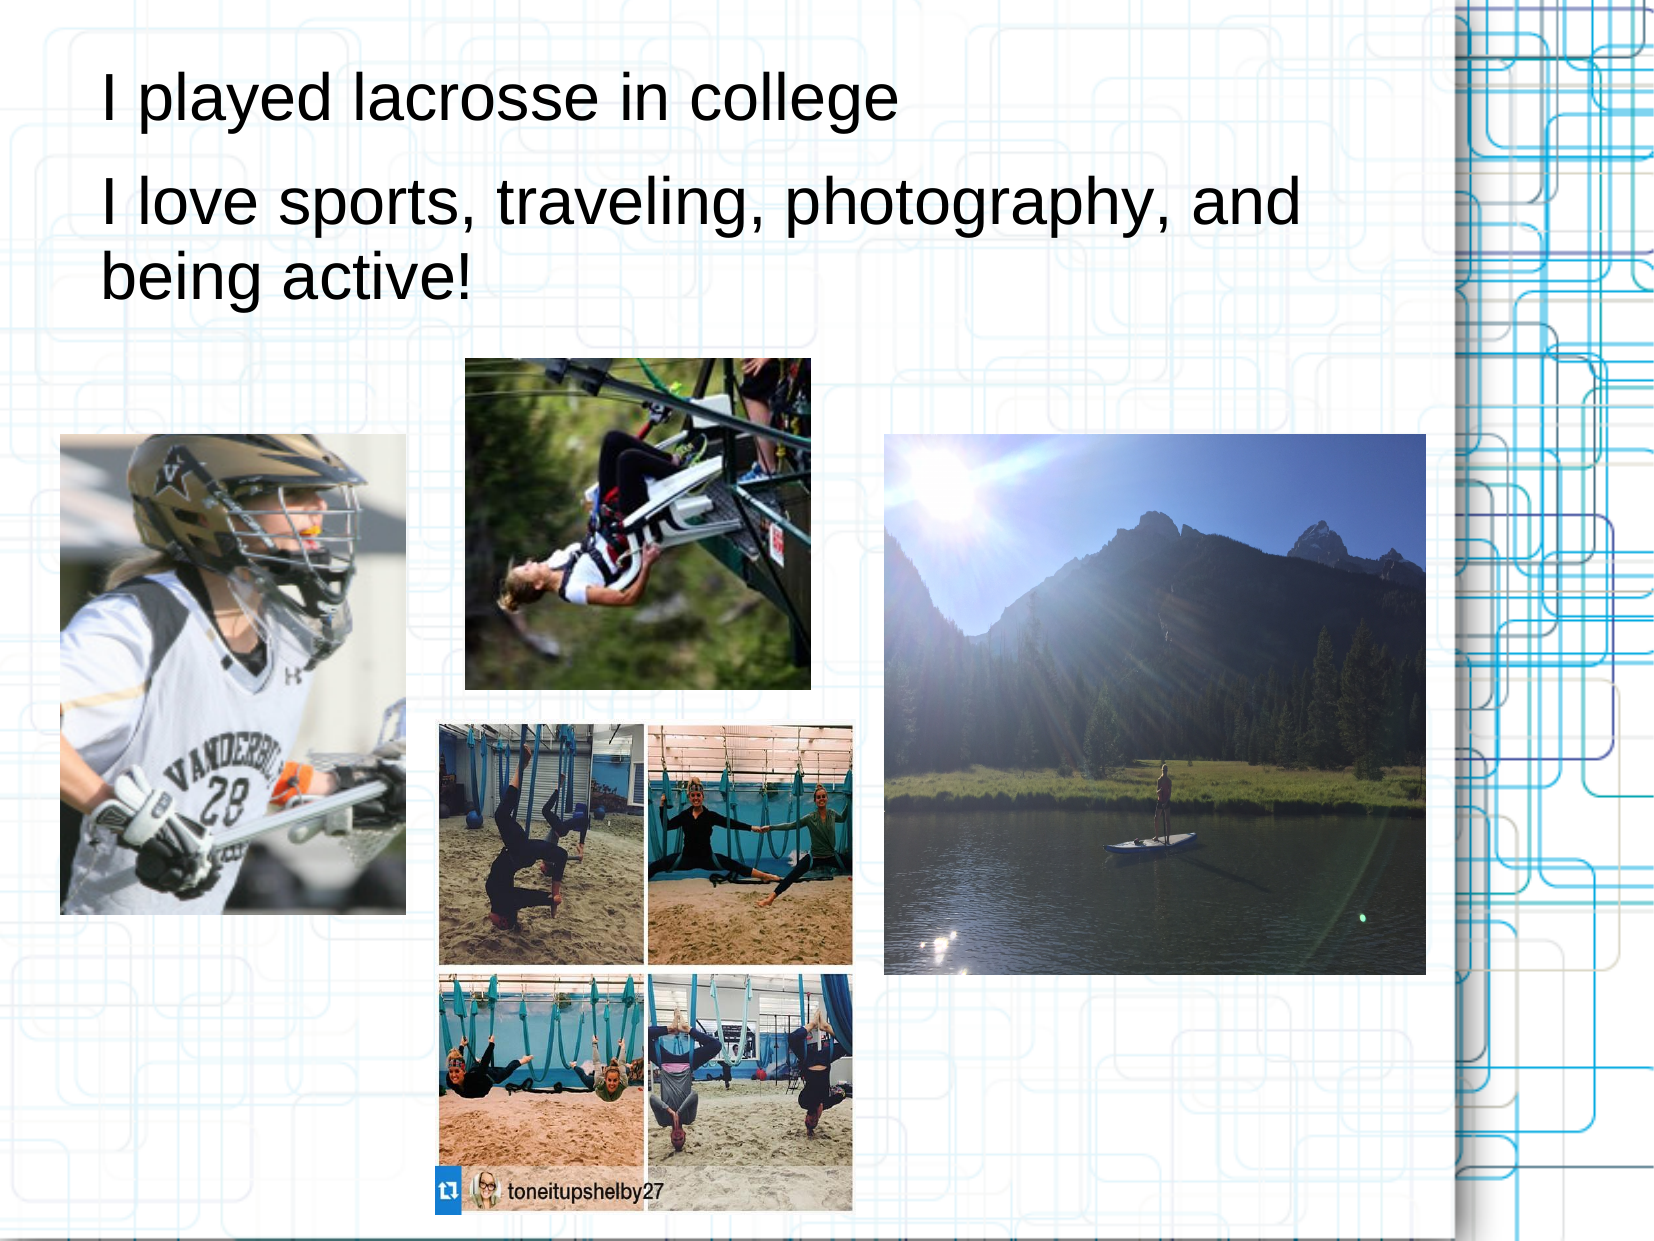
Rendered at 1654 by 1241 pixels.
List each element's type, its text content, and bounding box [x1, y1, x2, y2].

list I played lacrosse in college I love sports, traveling, photography, and being active! [30, 60, 1365, 879]
picture [0, 0, 1654, 1241]
